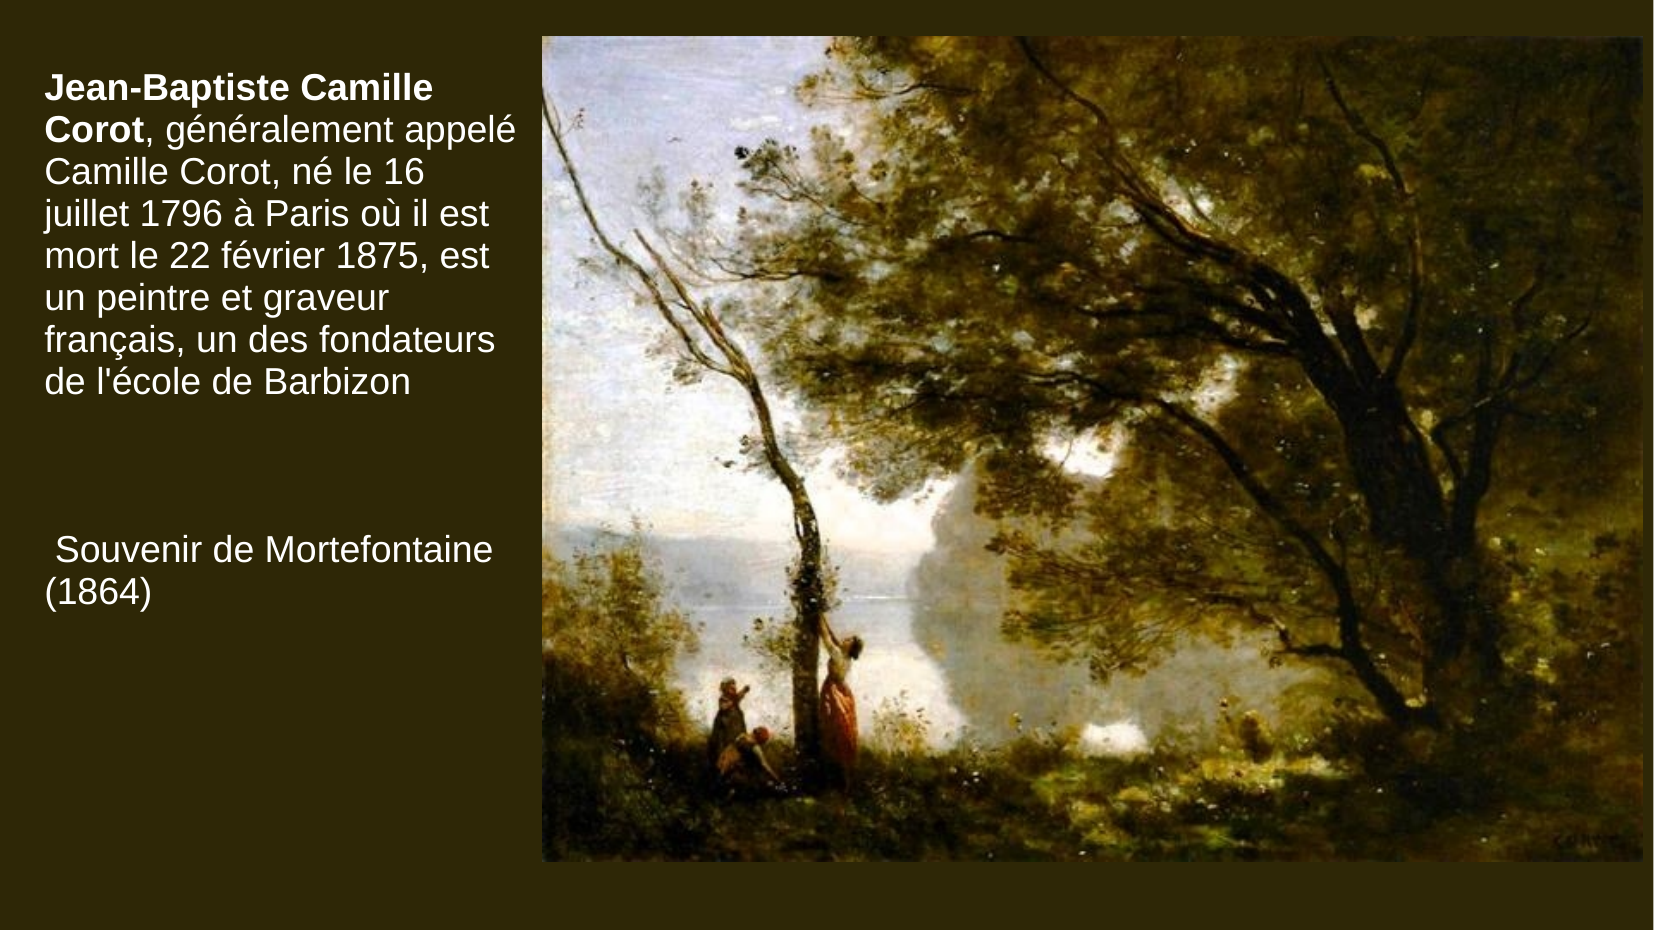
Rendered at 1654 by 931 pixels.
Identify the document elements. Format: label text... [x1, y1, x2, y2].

picture [542, 36, 1643, 862]
text_box Jean-Baptiste Camille Corot, généralement appelé Camille Corot, né le 16 juillet 1796 à Paris où il est mort le 22 février 1875, est un peintre et graveur français, un des fondateurs de l'école de Barbizon Souvenir de Mortefontaine (1864) [29, 59, 532, 857]
